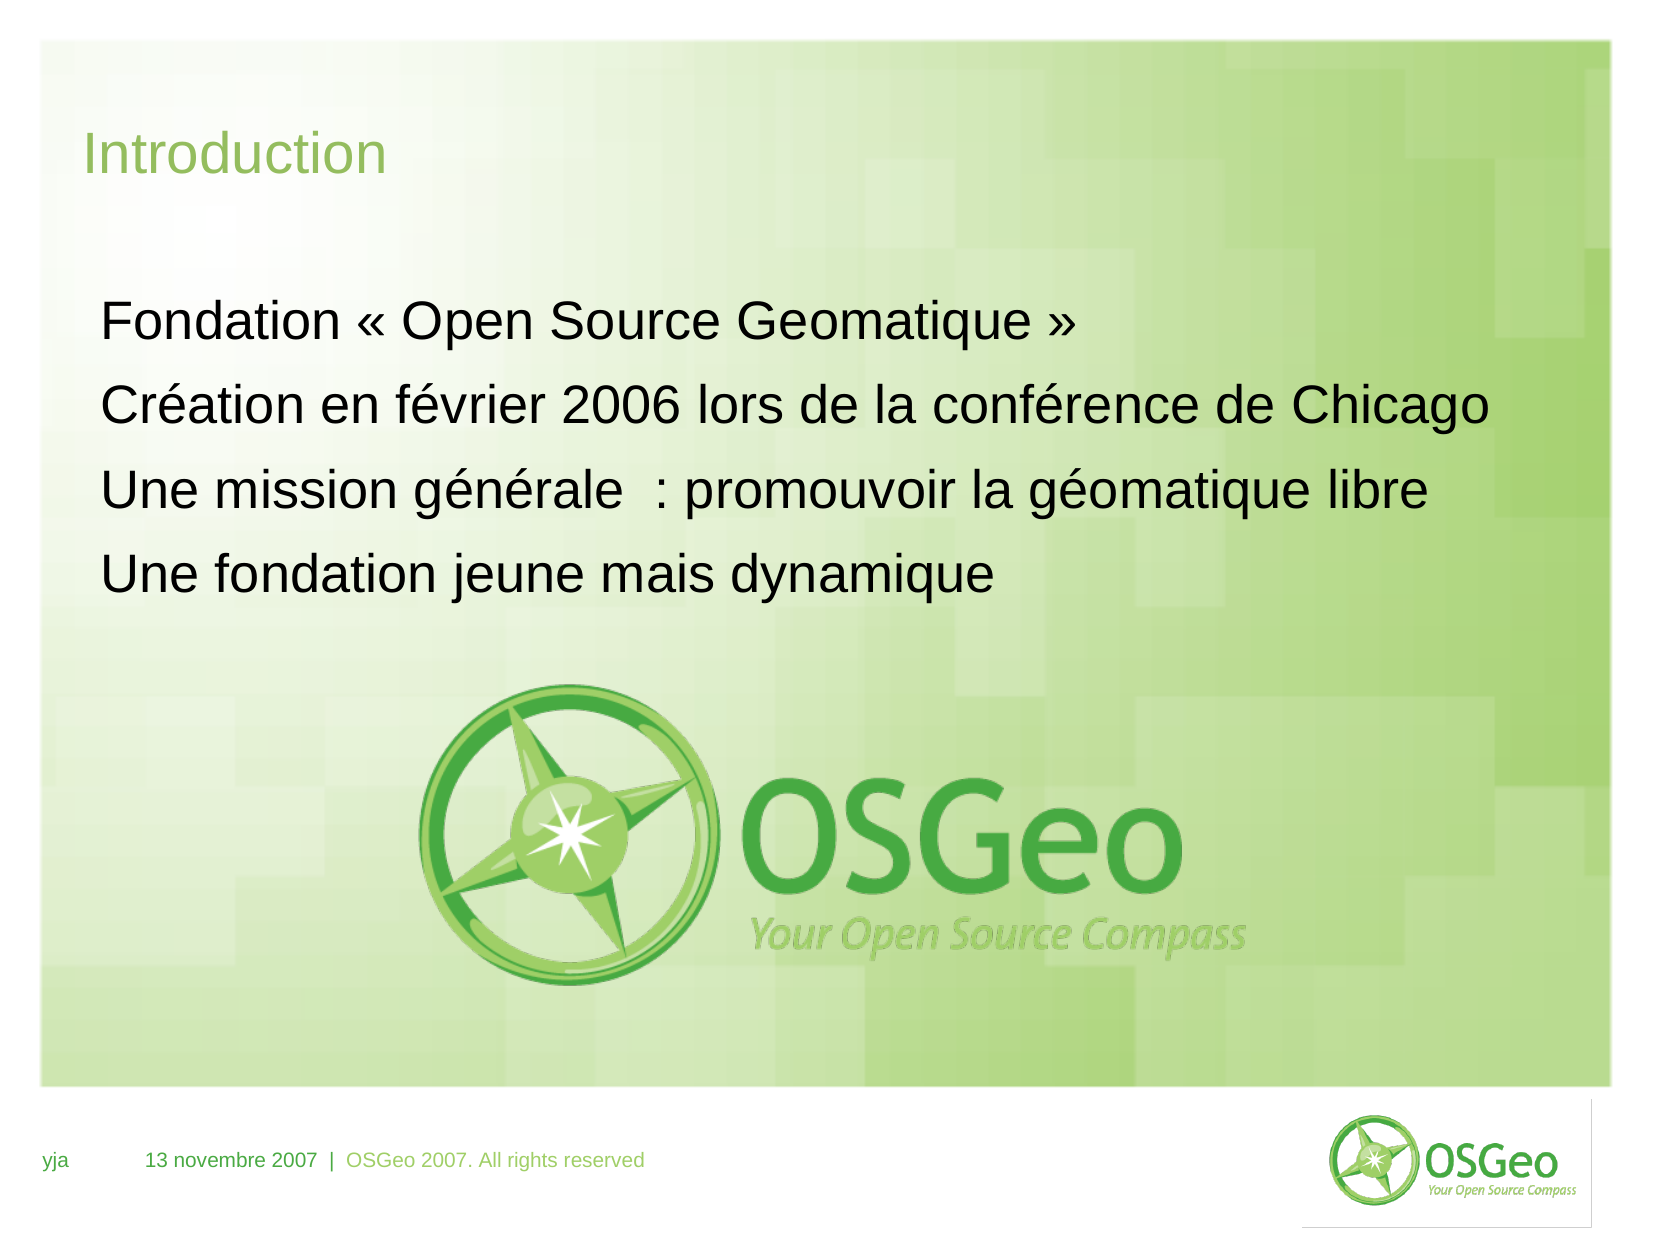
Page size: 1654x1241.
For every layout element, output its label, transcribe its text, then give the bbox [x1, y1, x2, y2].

picture [0, 1, 1654, 1239]
list Fondation « Open Source Geomatique » Création en février 2006 lors de la conférence de Chicago Une mission générale : promouvoir la géomatique libre Une fondation jeune mais dynamique [82, 290, 1571, 1109]
title Introduction [82, 49, 1571, 257]
